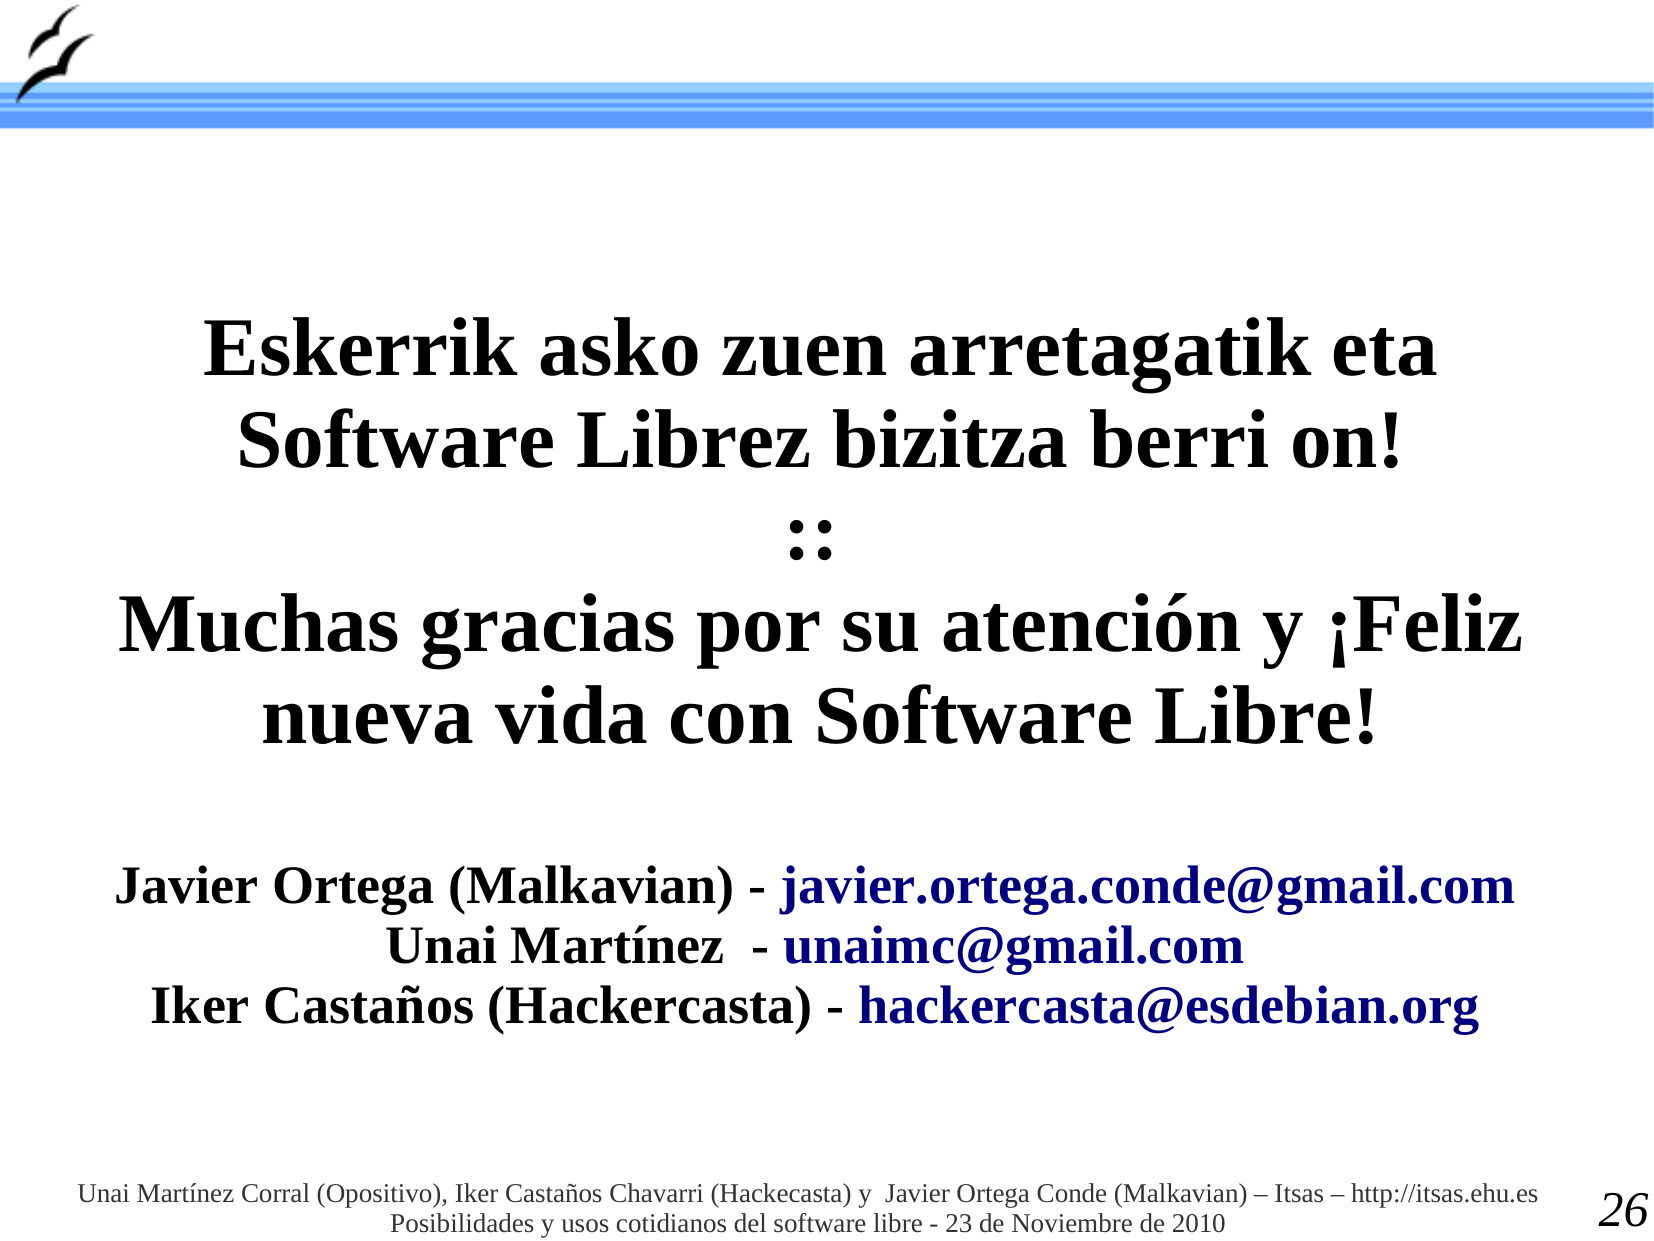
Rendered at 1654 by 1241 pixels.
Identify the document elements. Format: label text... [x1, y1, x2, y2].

text_box Javier Ortega (Malkavian) - javier.ortega.conde@gmail.com Unai Martínez - unaimc@gmail.com Iker Castaños (Hackercasta) - hackercasta@esdebian.org [28, 854, 1603, 1100]
text_box Eskerrik asko zuen arretagatik eta Software Librez bizitza berri on! :: Muchas gracias por su atención y ¡Feliz nueva vida con Software Libre! [59, 300, 1584, 821]
picture [0, 0, 1654, 133]
